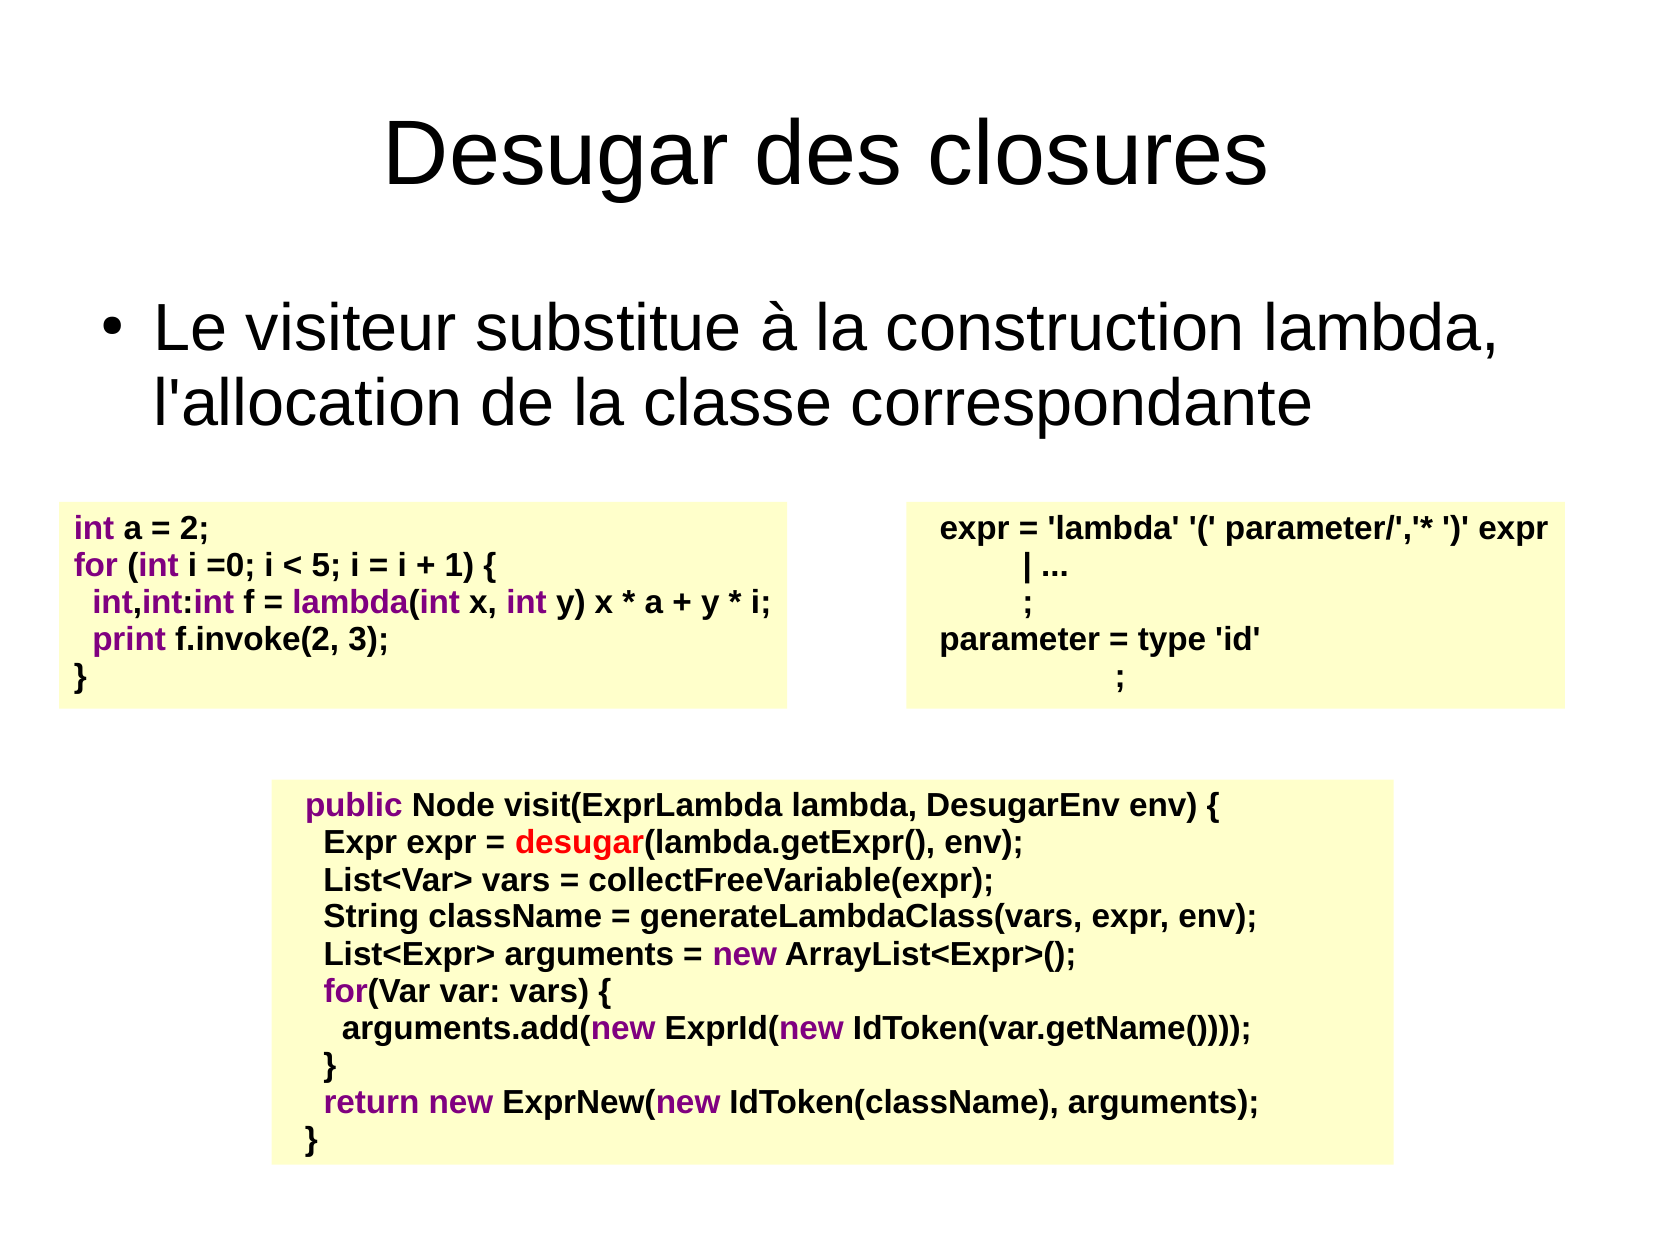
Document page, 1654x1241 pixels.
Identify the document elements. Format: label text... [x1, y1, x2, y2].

title Desugar des closures [82, 56, 1571, 250]
text_box expr = 'lambda' '(' parameter/','* ')' expr | ... ; parameter = type 'id' ; [906, 501, 1565, 709]
text_box int a = 2; for (int i =0; i < 5; i = i + 1) { int,int:int f = lambda(int x, int y) x * a + y * i; print f.invoke(2, 3); } [59, 501, 788, 709]
text_box public Node visit(ExprLambda lambda, DesugarEnv env) { Expr expr = desugar(lambda.getExpr(), env); List<Var> vars = collectFreeVariable(expr); String className = generateLambdaClass(vars, expr, env); List<Expr> arguments = new ArrayList<Expr>(); for(Var var: vars) { arguments.add(new ExprId(new IdToken(var.getName()))); } return new ExprNew(new IdToken(className), arguments); } [271, 779, 1394, 1165]
list Le visiteur substitue à la construction lambda, l'allocation de la classe correspondante [82, 290, 1571, 473]
